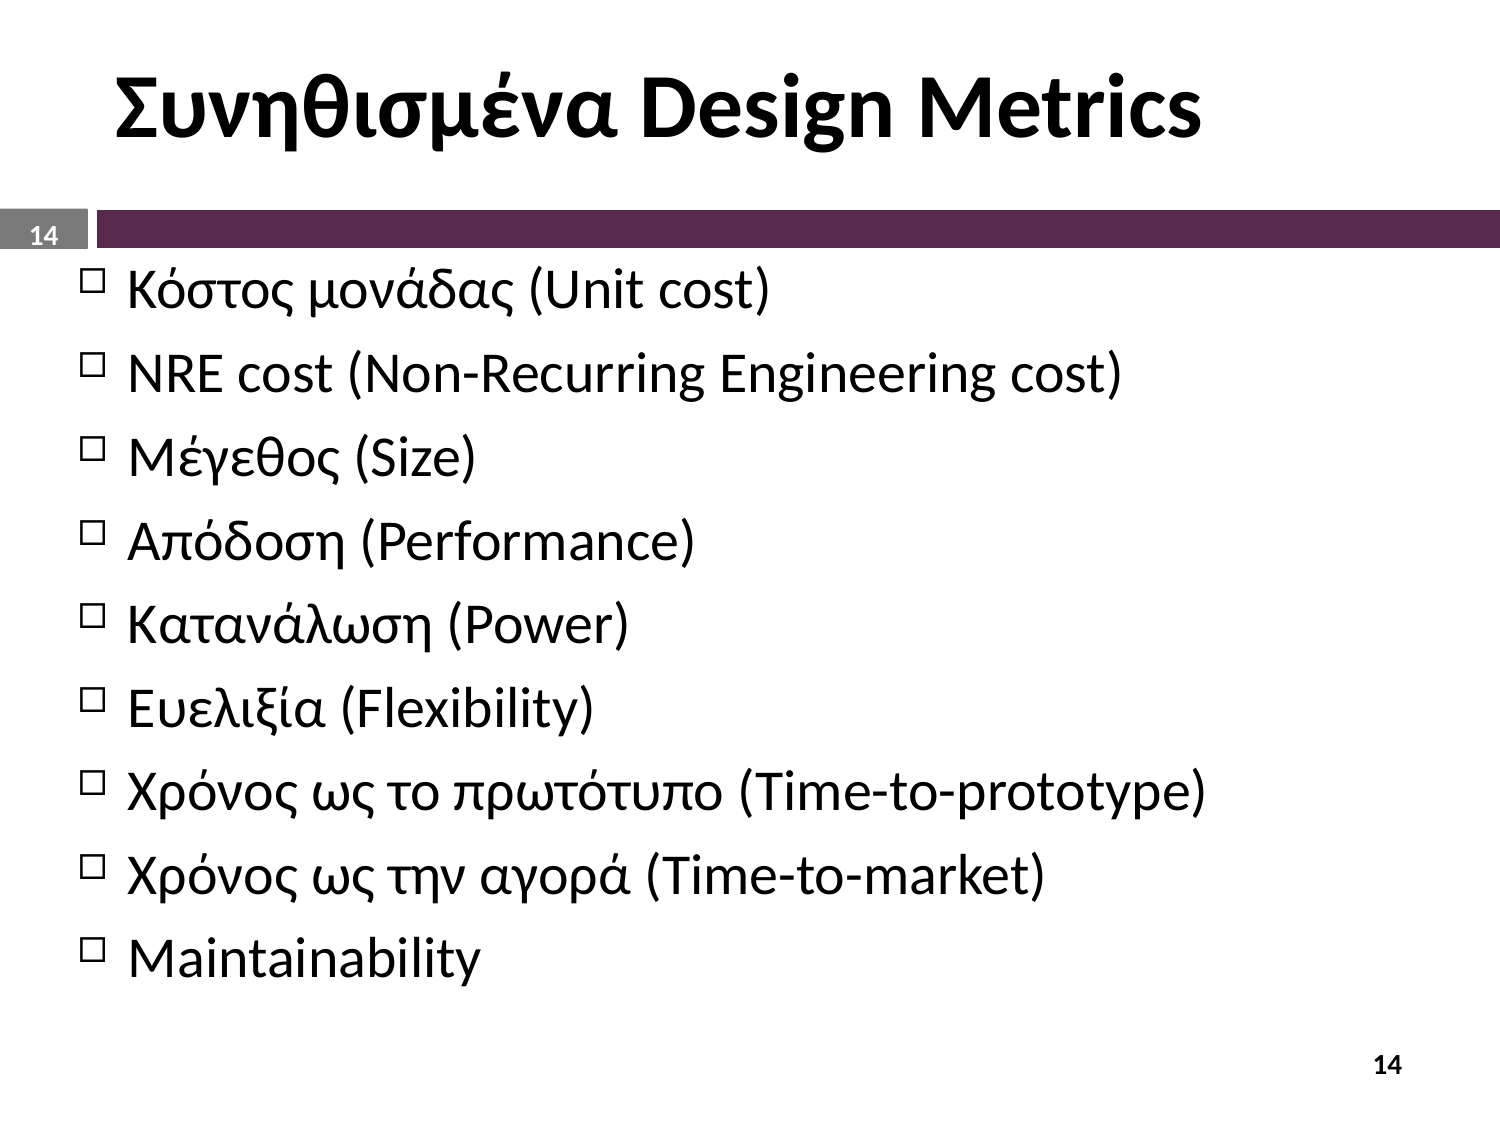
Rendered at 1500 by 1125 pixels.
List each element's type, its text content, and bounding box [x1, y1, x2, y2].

title Συνηθισμένα Design Metrics [100, 19, 1438, 182]
list Κόστος μονάδας (Unit cost) NRE cost (Non-Recurring Engineering cost) Μέγεθος (Size) Απόδοση (Performance) Κατανάλωση (Power) Ευελιξία (Flexibility) Χρόνος ως το πρωτότυπο (Time-to-prototype) Χρόνος ως την αγορά (Time-to-market) Maintainability [62, 243, 1438, 1000]
text_box [0, 208, 88, 249]
text_box [1312, 1025, 1463, 1101]
